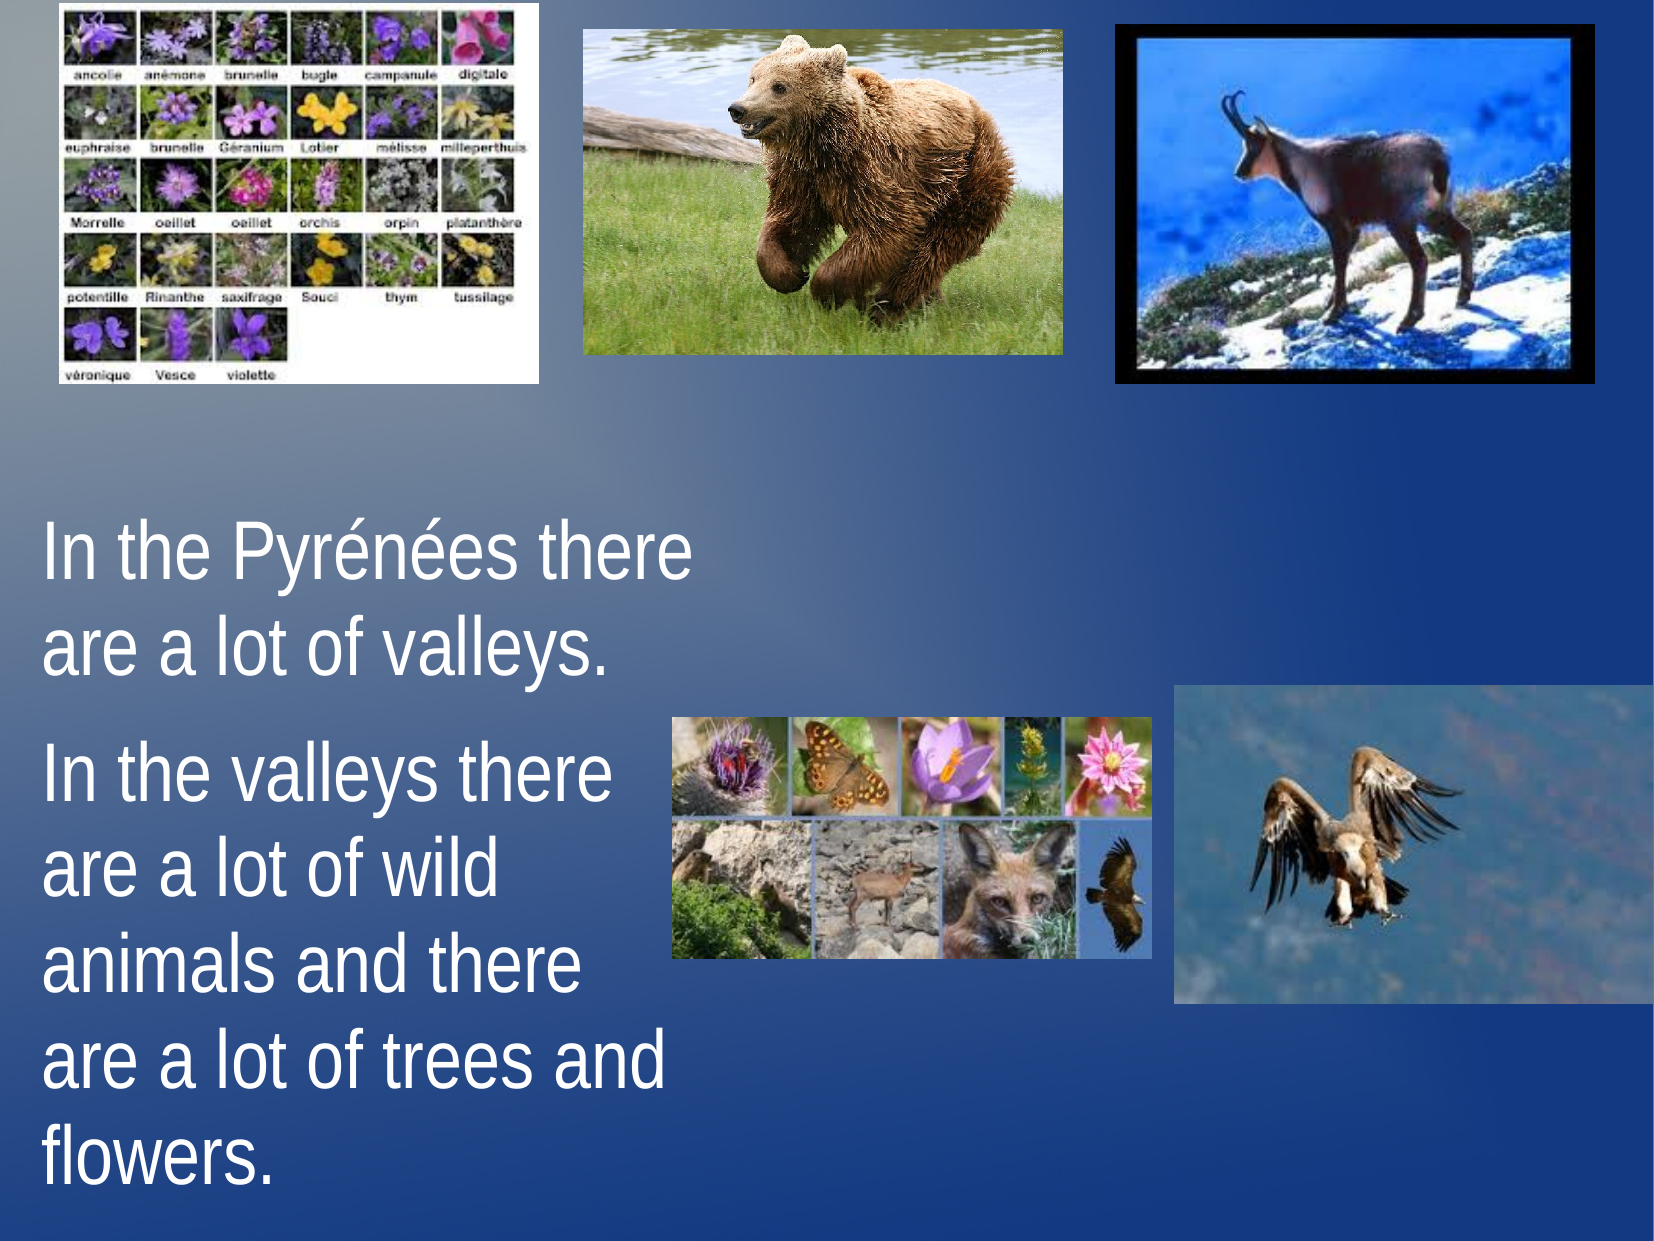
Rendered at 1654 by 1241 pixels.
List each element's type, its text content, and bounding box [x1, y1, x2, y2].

picture [0, 0, 1654, 1241]
list In the Pyrénées there are a lot of valleys. In the valleys there are a lot of wild animals and there are a lot of trees and flowers. [0, 501, 697, 1241]
